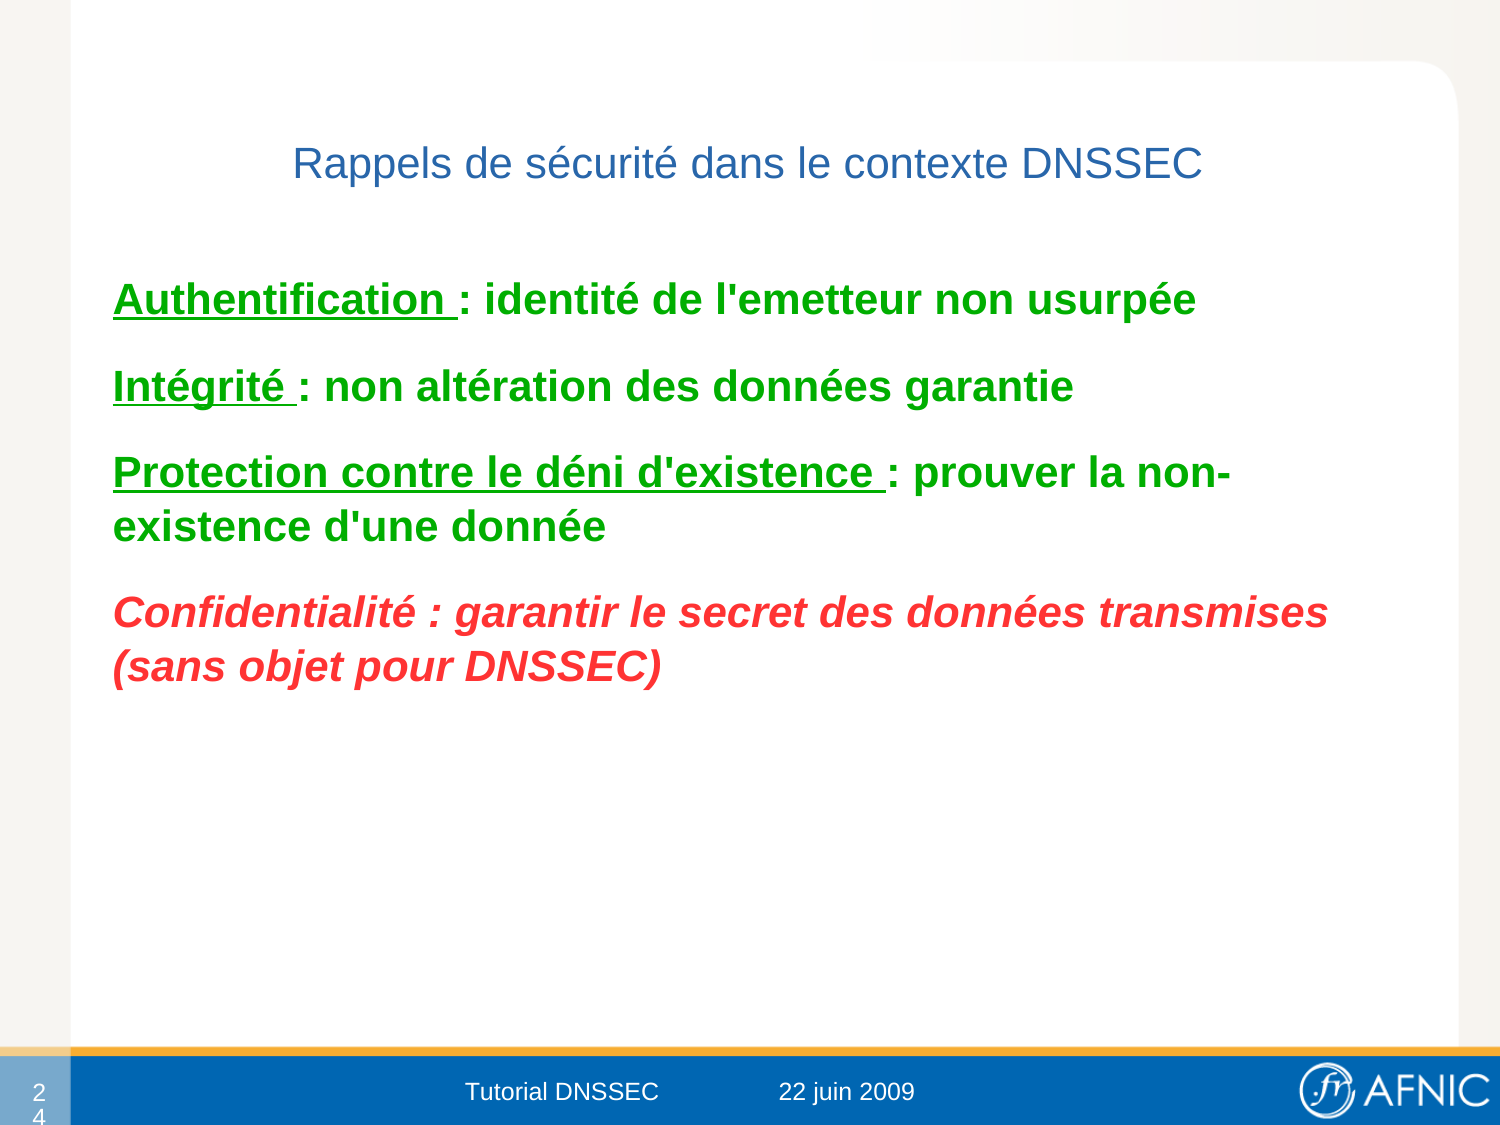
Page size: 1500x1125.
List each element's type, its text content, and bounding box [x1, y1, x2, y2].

list Authentification : identité de l'emetteur non usurpée Intégrité : non altération des données garantie Protection contre le déni d'existence : prouver la non-existence d'une donnée Confidentialité : garantir le secret des données transmises (sans objet pour DNSSEC) [112, 266, 1426, 994]
picture [0, 0, 1500, 1125]
title Rappels de sécurité dans le contexte DNSSEC [108, 61, 1389, 260]
picture [35, 1112, 41, 1120]
